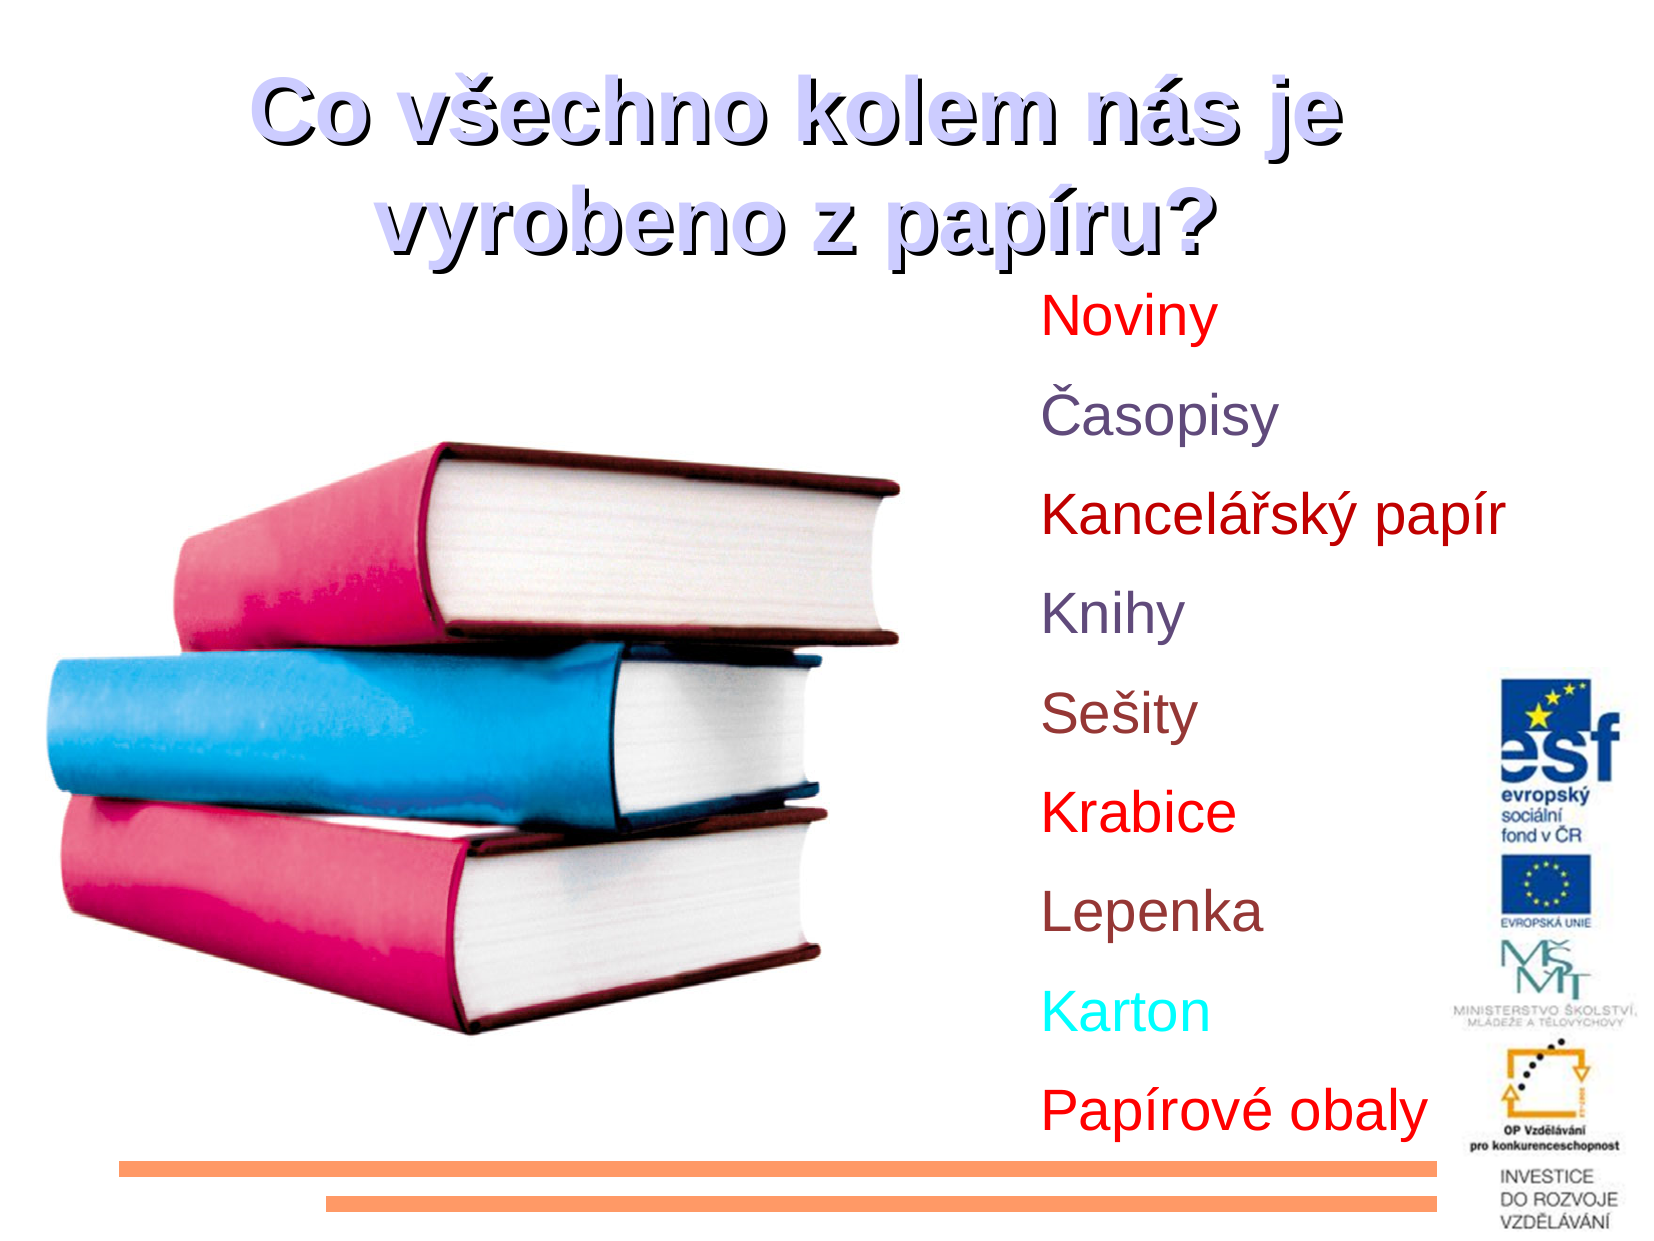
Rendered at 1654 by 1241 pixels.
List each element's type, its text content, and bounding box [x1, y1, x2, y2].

title Co všechno kolem nás je vyrobeno z papíru? [88, 50, 1505, 256]
picture [1437, 667, 1654, 1241]
picture [29, 324, 916, 1123]
list Noviny Časopisy Kancelářský papír Knihy Sešity Krabice Lepenka Karton Papírové obaly [951, 277, 1654, 1193]
